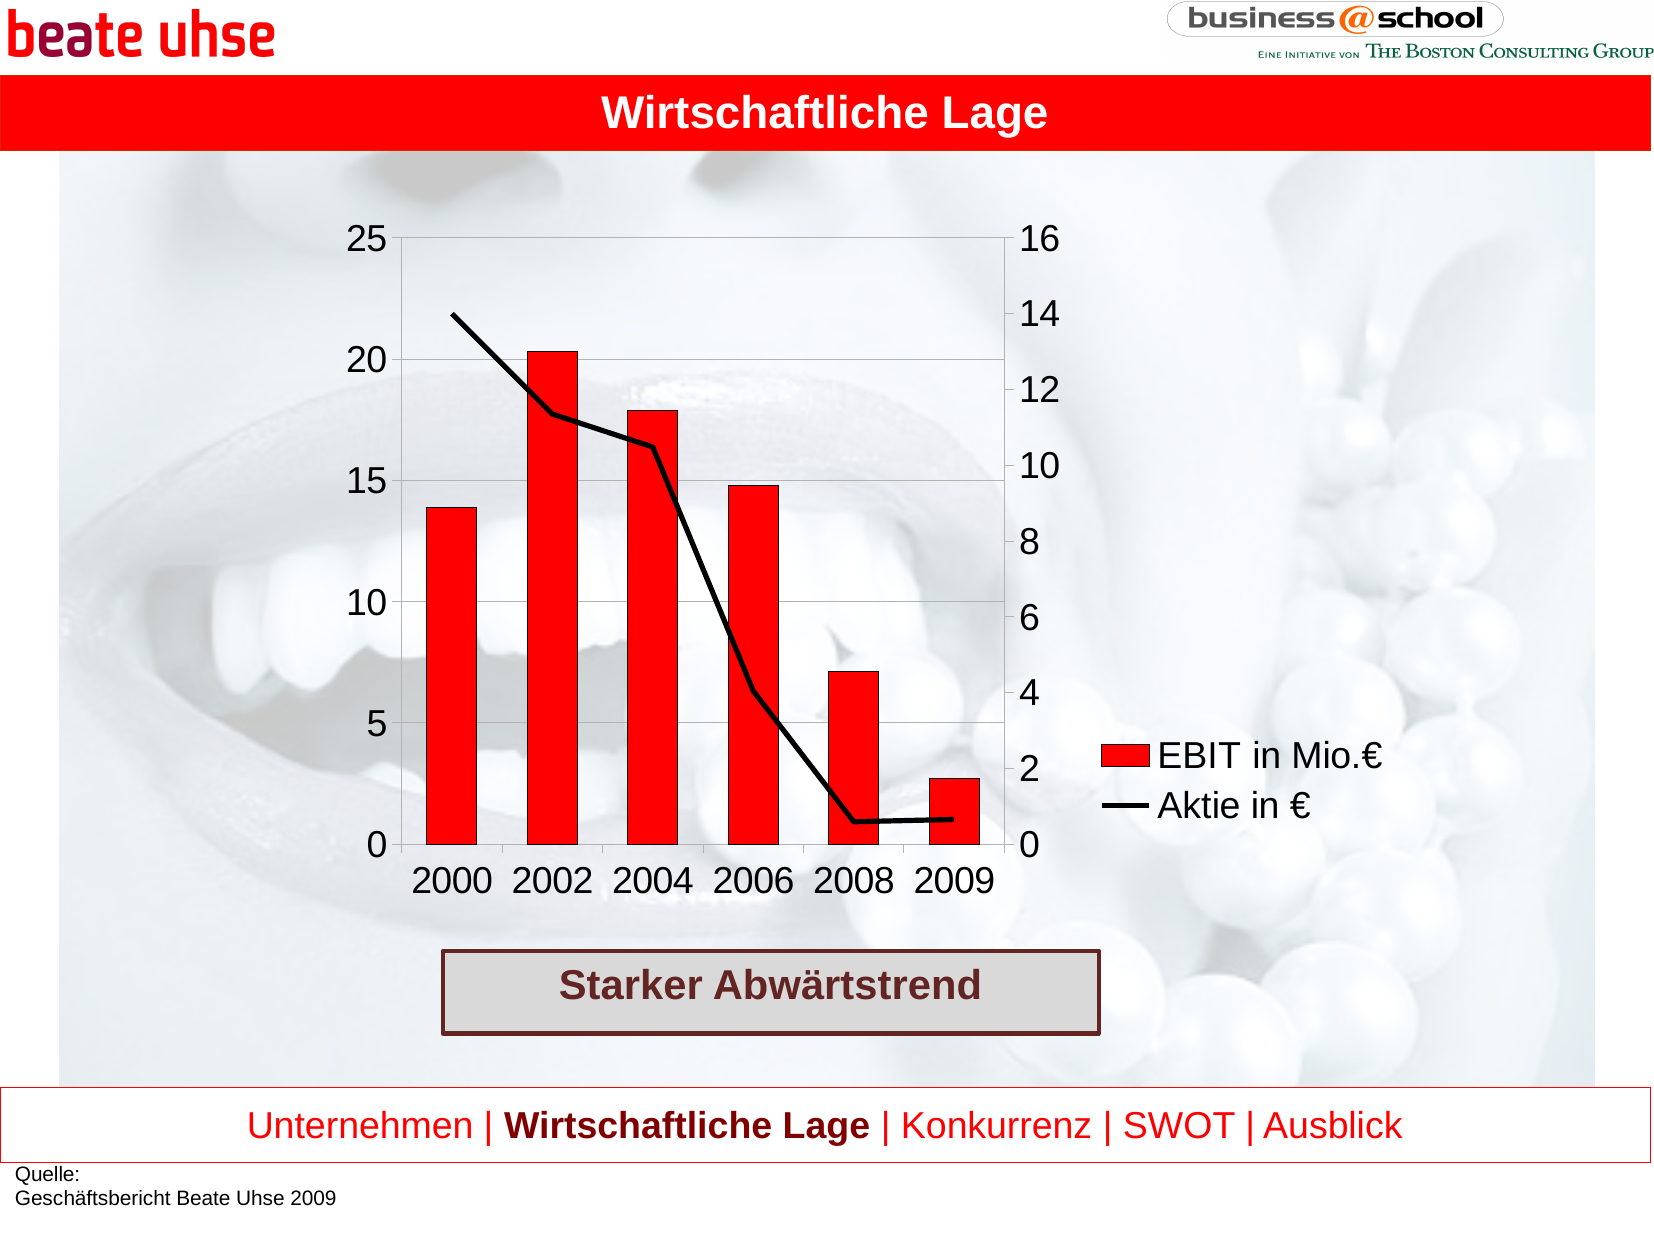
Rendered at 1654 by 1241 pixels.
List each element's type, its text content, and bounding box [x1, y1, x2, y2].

chart [324, 202, 1400, 916]
text_box Wirtschaftliche Lage [0, 75, 1650, 150]
picture [0, 0, 282, 65]
picture [59, 150, 1595, 1088]
picture [1166, 0, 1654, 58]
text_box Unternehmen | Wirtschaftliche Lage | Konkurrenz | SWOT | Ausblick [0, 1088, 1650, 1163]
text_box Starker Abwärtstrend [443, 951, 1099, 1033]
text_box Quelle: Geschäftsbericht Beate Uhse 2009 [0, 1155, 1625, 1217]
